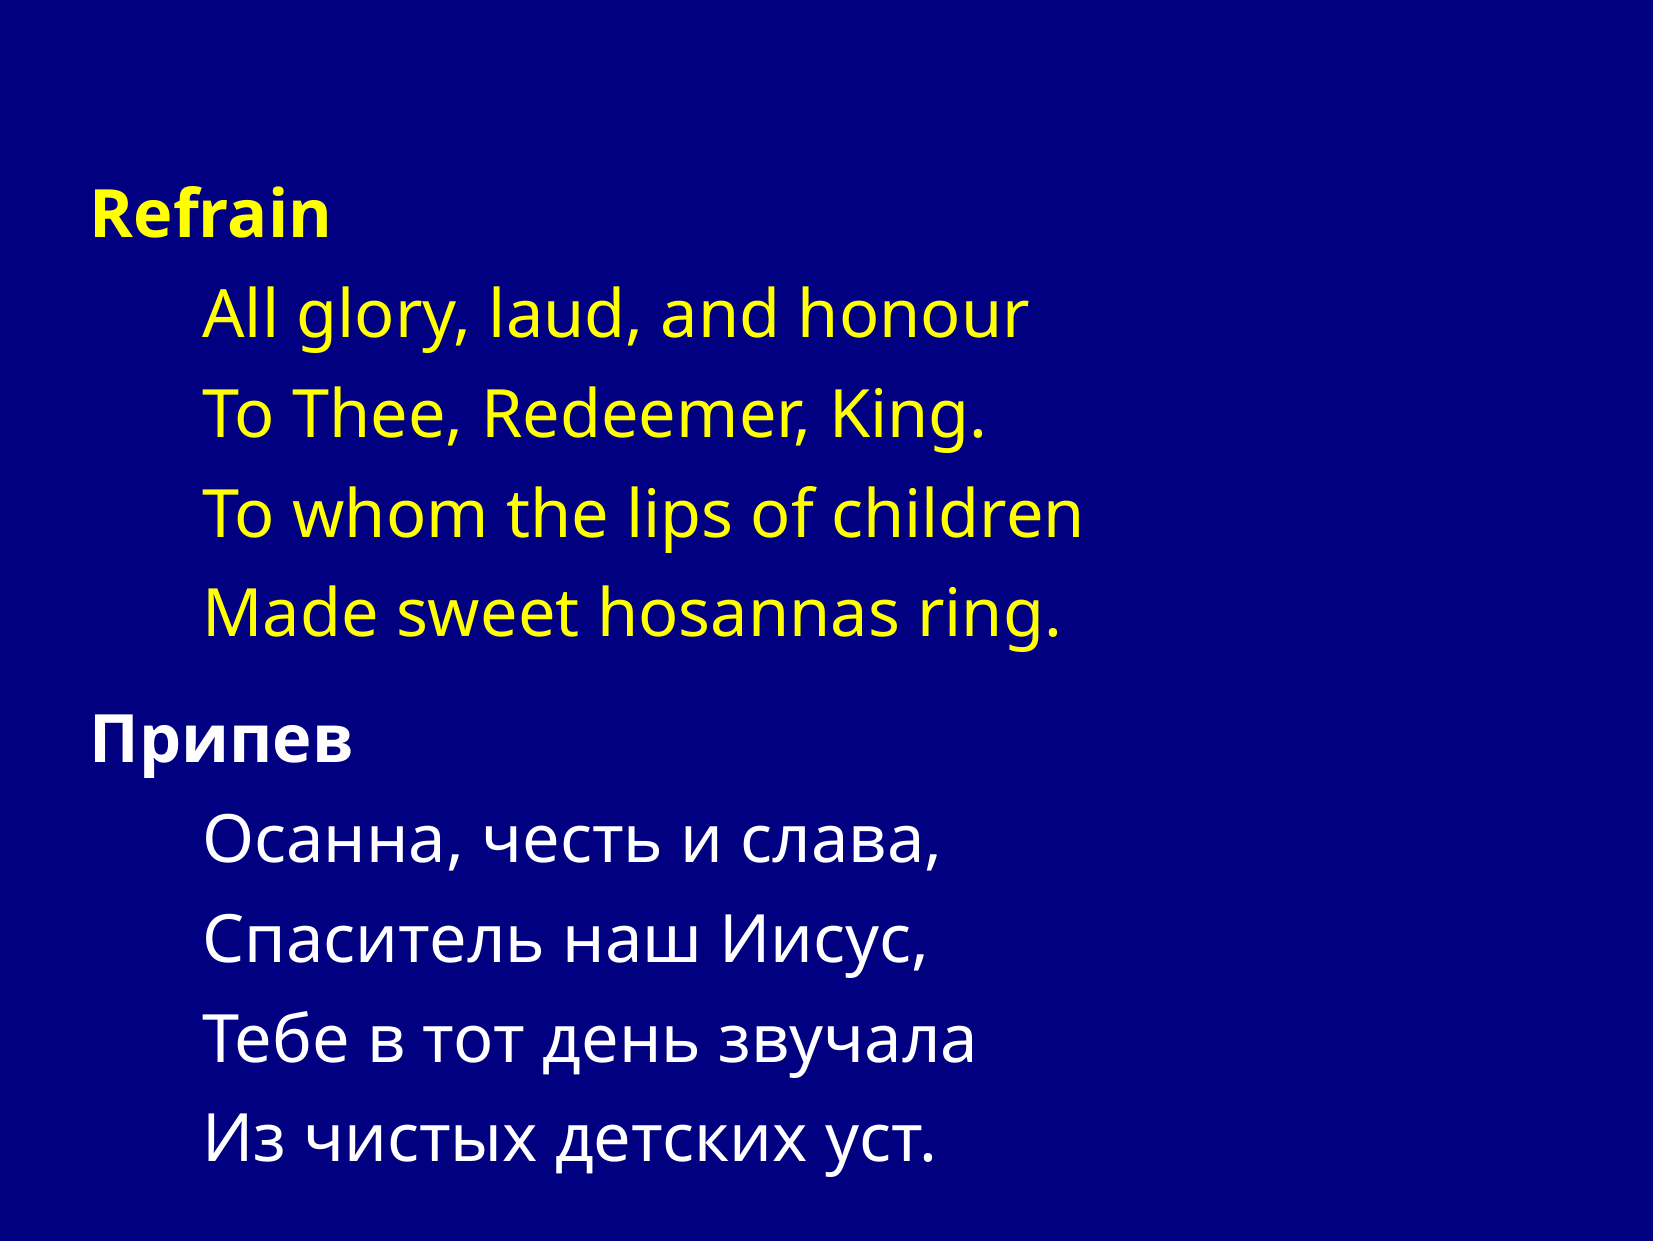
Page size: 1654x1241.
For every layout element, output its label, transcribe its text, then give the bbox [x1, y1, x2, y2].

text_box Refrain All glory, laud, and honour To Thee, Redeemer, King. To whom the lips of children Made sweet hosannas ring. [75, 150, 1576, 638]
text_box Припев Осанна, честь и слава, Спаситель наш Иисус, Тебе в тот день звучала Из чистых детских уст. [75, 675, 1576, 1163]
